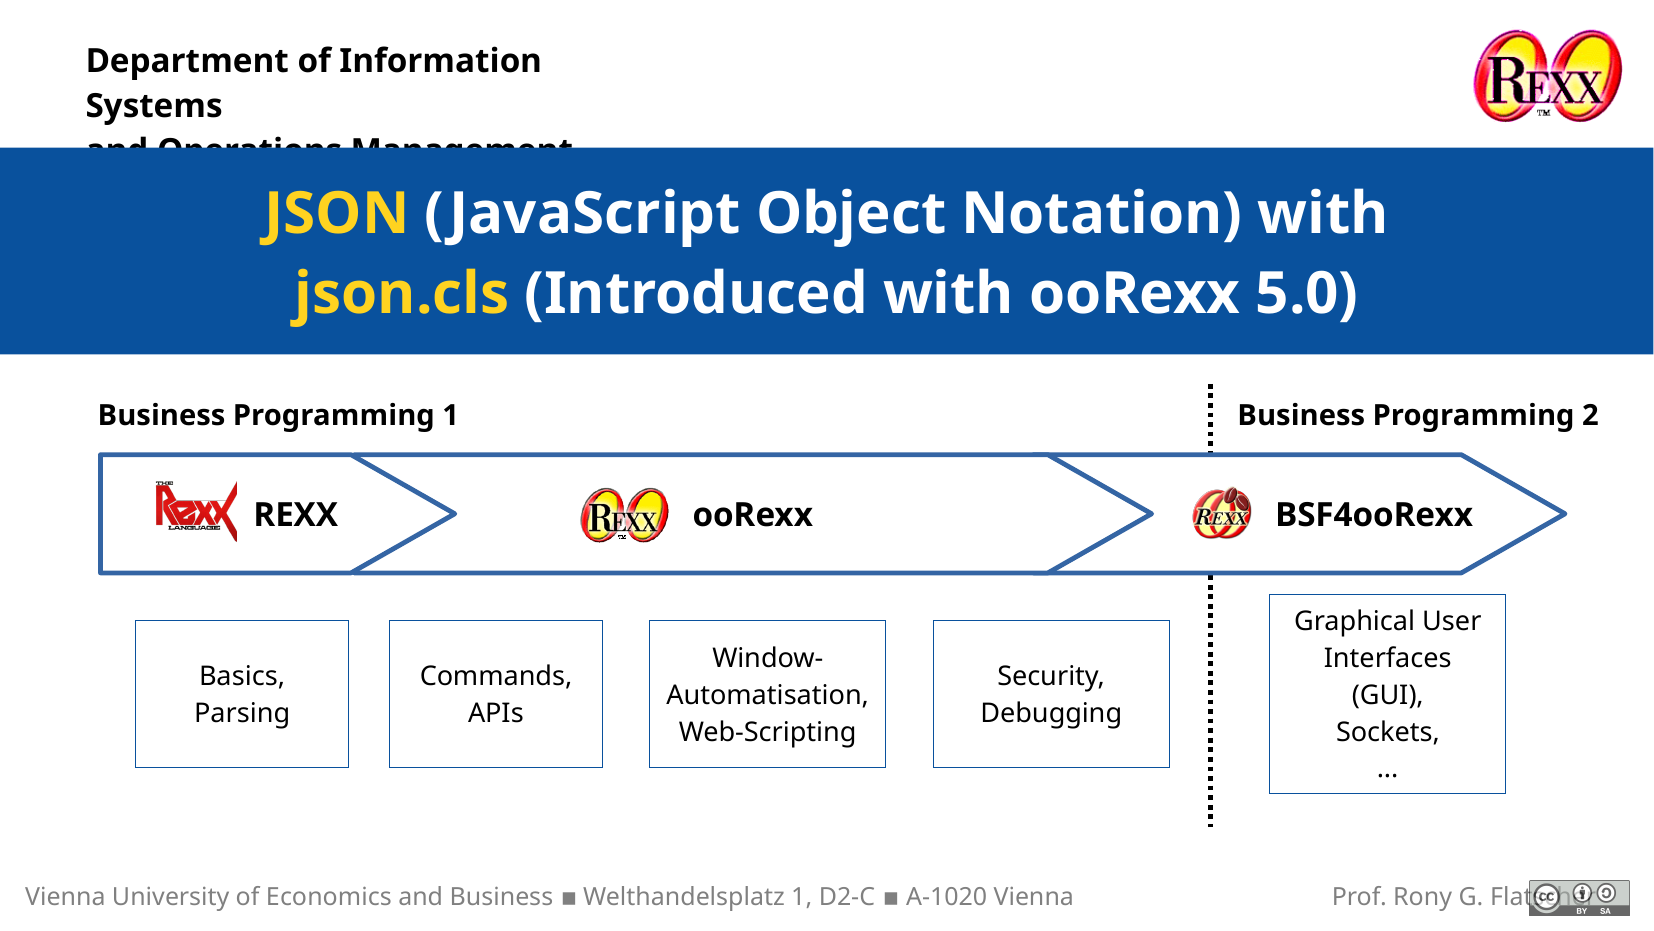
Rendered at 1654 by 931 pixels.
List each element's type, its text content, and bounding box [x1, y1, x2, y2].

text_box Basics, Parsing [135, 620, 349, 768]
text_box BSF4ooRexx [1049, 454, 1566, 573]
text_box ooRexx [354, 454, 1152, 573]
text_box Graphical User Interfaces (GUI), Sockets, ... [1269, 616, 1506, 772]
picture [153, 476, 237, 548]
title JSON (JavaScript Object Notation) with json.cls (Introduced with ooRexx 5.0) [0, 147, 1654, 355]
picture [1192, 484, 1252, 544]
text_box REXX [100, 454, 455, 573]
picture [578, 484, 670, 544]
text_box Security, Debugging [933, 620, 1170, 768]
text_box Business Programming 2 [1222, 386, 1654, 440]
text_box Business Programming 1 [82, 386, 514, 440]
text_box Window-Automatisation, Web-Scripting [649, 620, 886, 768]
picture [1470, 24, 1625, 125]
text_box Commands, APIs [389, 620, 603, 768]
